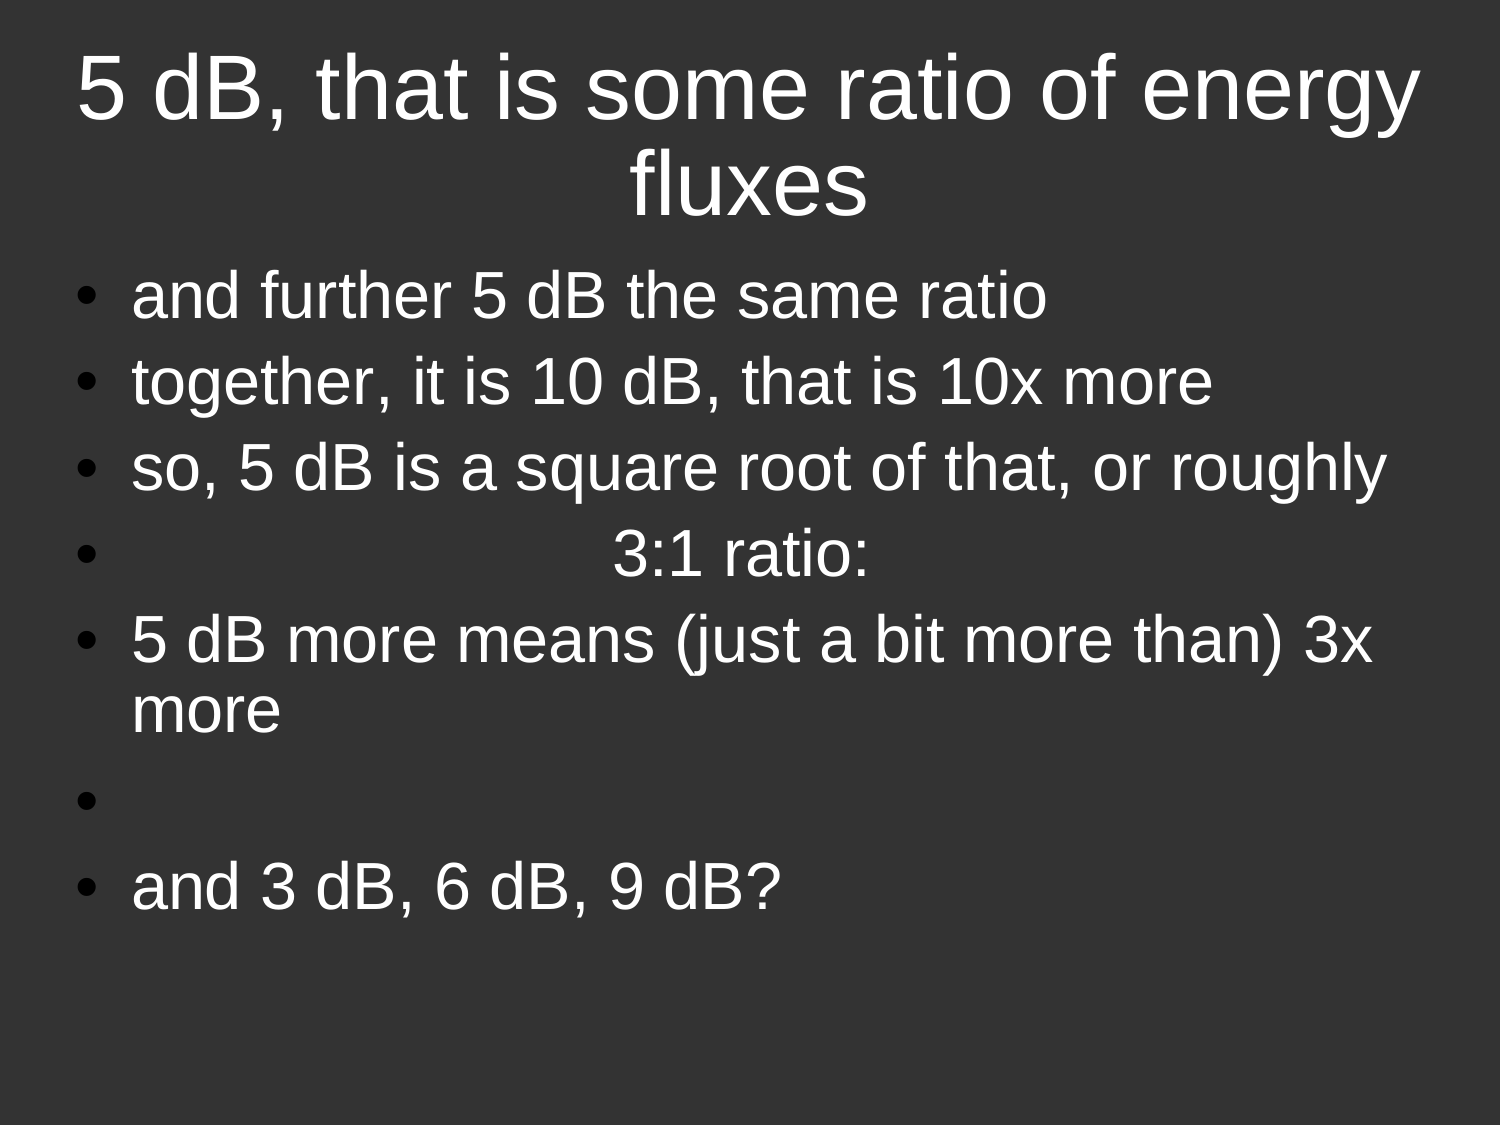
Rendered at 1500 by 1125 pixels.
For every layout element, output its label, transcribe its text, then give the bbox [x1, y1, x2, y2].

title 5 dB, that is some ratio of energy fluxes [75, 21, 1425, 257]
list and further 5 dB the same ratio together, it is 10 dB, that is 10x more so, 5 dB is a square root of that, or roughly 3:1 ratio: 5 dB more means (just a bit more than) 3x more and 3 dB, 6 dB, 9 dB? [75, 262, 1425, 1021]
